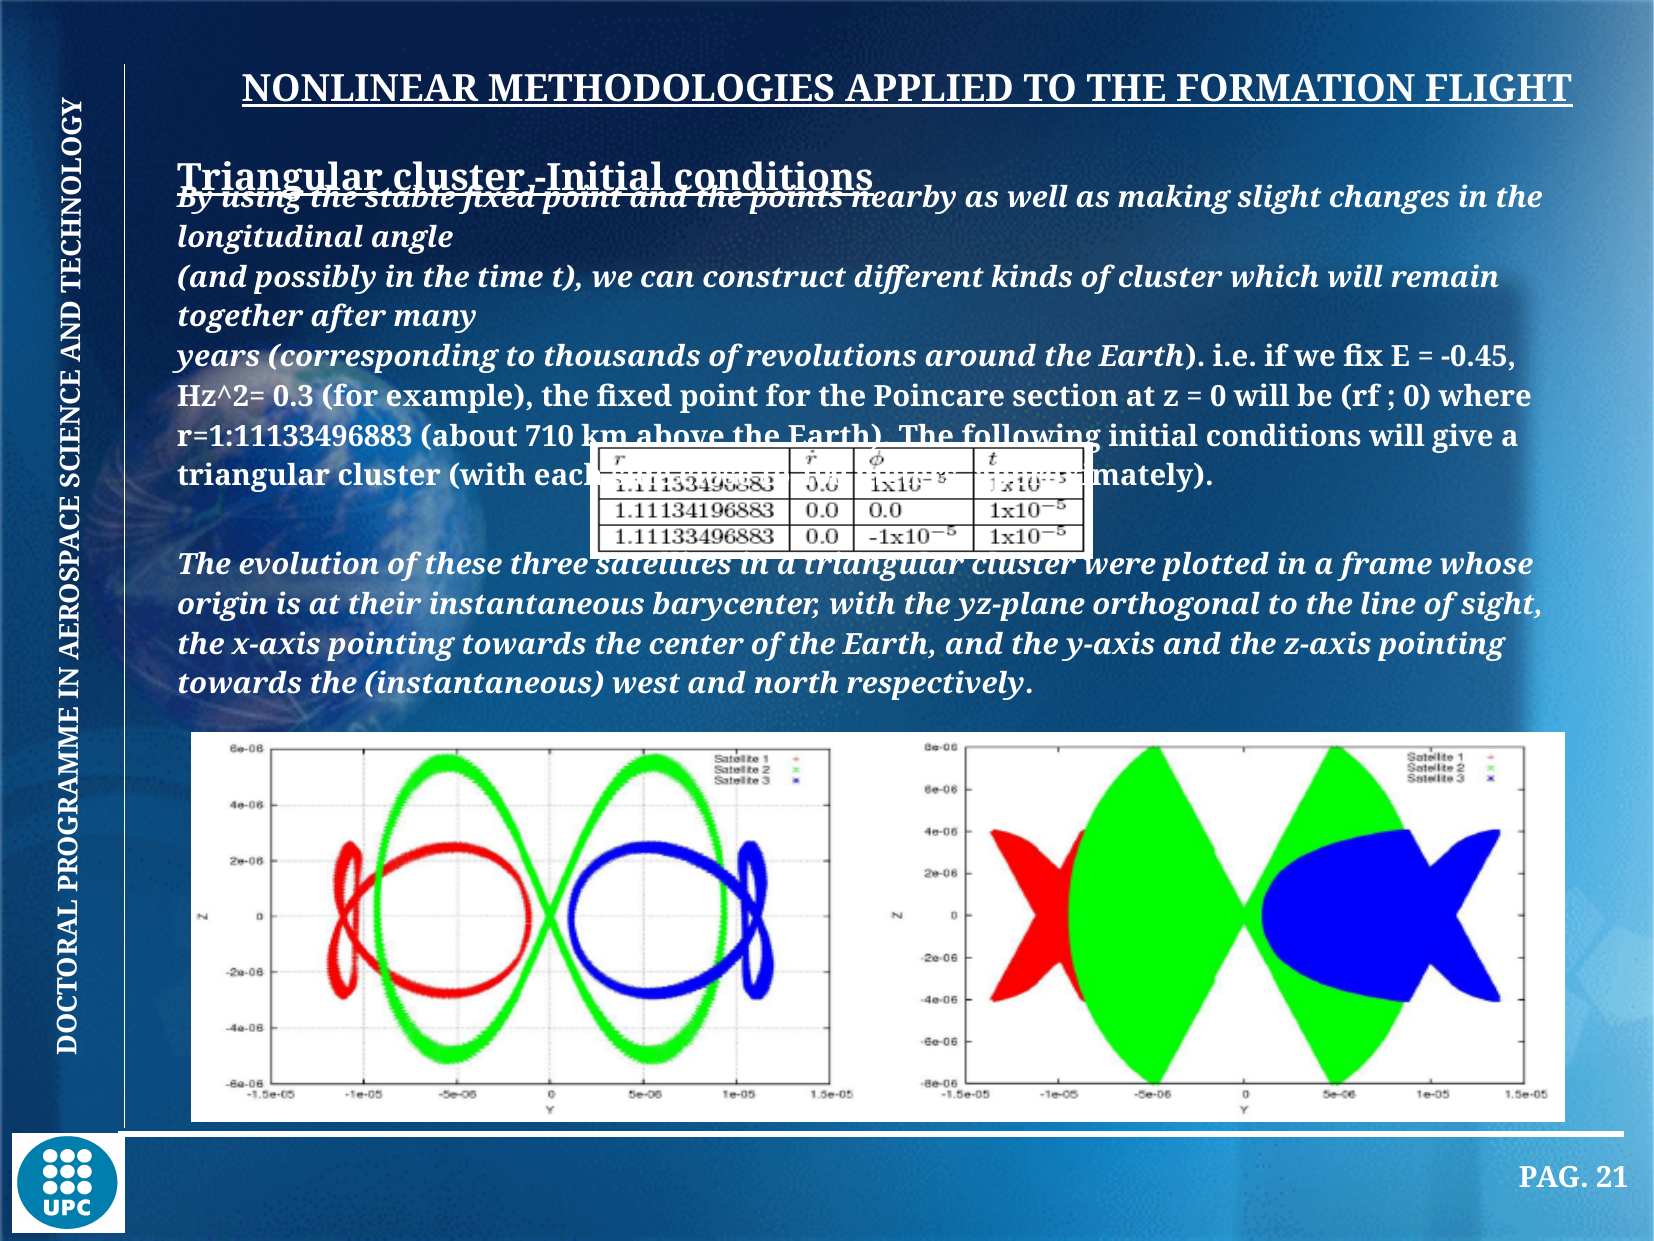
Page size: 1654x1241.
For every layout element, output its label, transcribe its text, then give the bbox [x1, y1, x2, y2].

picture [593, 435, 602, 444]
picture [1227, 435, 1233, 444]
title Triangular cluster -Initial conditions [177, 119, 1388, 236]
picture [474, 435, 480, 444]
title By using the stable fixed point and the points nearby as well as making slight changes in the longitudinal angle (and possibly in the time t), we can construct different kinds of cluster which will remain together after many years (corresponding to thousands of revolutions around the Earth). i.e. if we fix E = -0.45, Hz^2= 0.3 (for example), the fixed point for the Poincare section at z = 0 will be (rf ; 0) where r=1:11133496883 (about 710 km above the Earth). The following initial conditions will give a triangular cluster (with each side close to 100 meters, approximately). [177, 236, 1595, 435]
picture [1264, 435, 1270, 444]
picture [678, 435, 684, 444]
picture [1295, 435, 1302, 444]
picture [1018, 435, 1024, 444]
picture [0, 0, 1654, 1241]
picture [979, 435, 985, 444]
picture [563, 435, 568, 444]
picture [368, 437, 374, 445]
picture [352, 435, 358, 444]
picture [1401, 435, 1407, 444]
picture [493, 435, 498, 444]
picture [1315, 435, 1321, 444]
title NONLINEAR METHODOLOGIES APPLIED TO THE FORMATION FLIGHT [147, 29, 1654, 119]
picture [385, 437, 391, 445]
title The evolution of these three satellites in a triangular cluster were plotted in a frame whose origin is at their instantaneous barycenter, with the yz-plane orthogonal to the line of sight, the x-axis pointing towards the center of the Earth, and the y-axis and the z-axis pointing towards the (instantaneous) west and north respectively. [177, 531, 1595, 715]
picture [1274, 435, 1280, 444]
picture [660, 435, 666, 444]
picture [998, 435, 1004, 444]
title DOCTORAL PROGRAMME IN AEROSPACE SCIENCE AND TECHNOLOGY [8, 88, 124, 1064]
title PAG. 21 [1505, 1116, 1642, 1237]
picture [1185, 435, 1190, 444]
picture [456, 435, 462, 444]
picture [1411, 435, 1417, 444]
